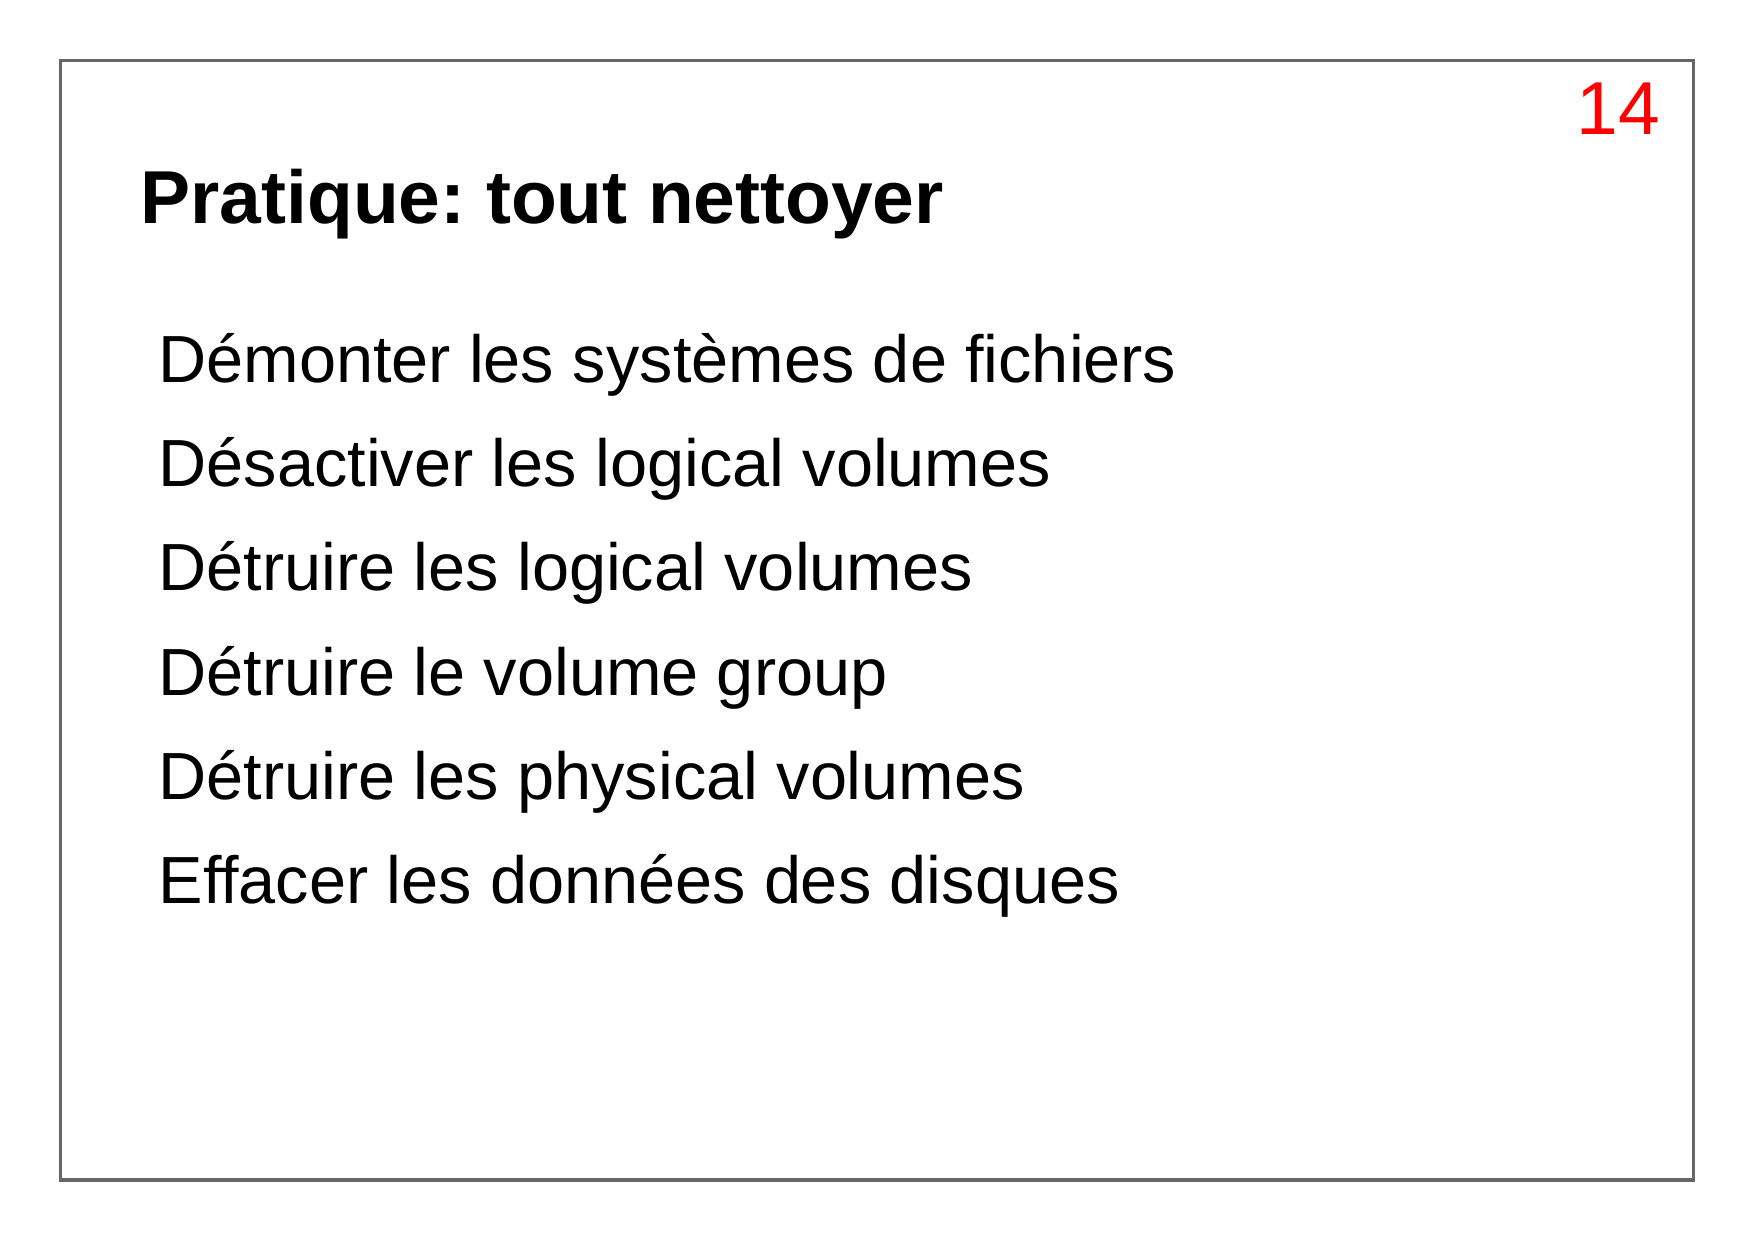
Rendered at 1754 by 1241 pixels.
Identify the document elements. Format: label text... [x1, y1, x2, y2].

title Pratique: tout nettoyer [140, 111, 1614, 284]
list Démonter les systèmes de fichiers Désactiver les logical volumes Détruire les logical volumes Détruire le volume group Détruire les physical volumes Effacer les données des disques [140, 321, 1614, 1048]
